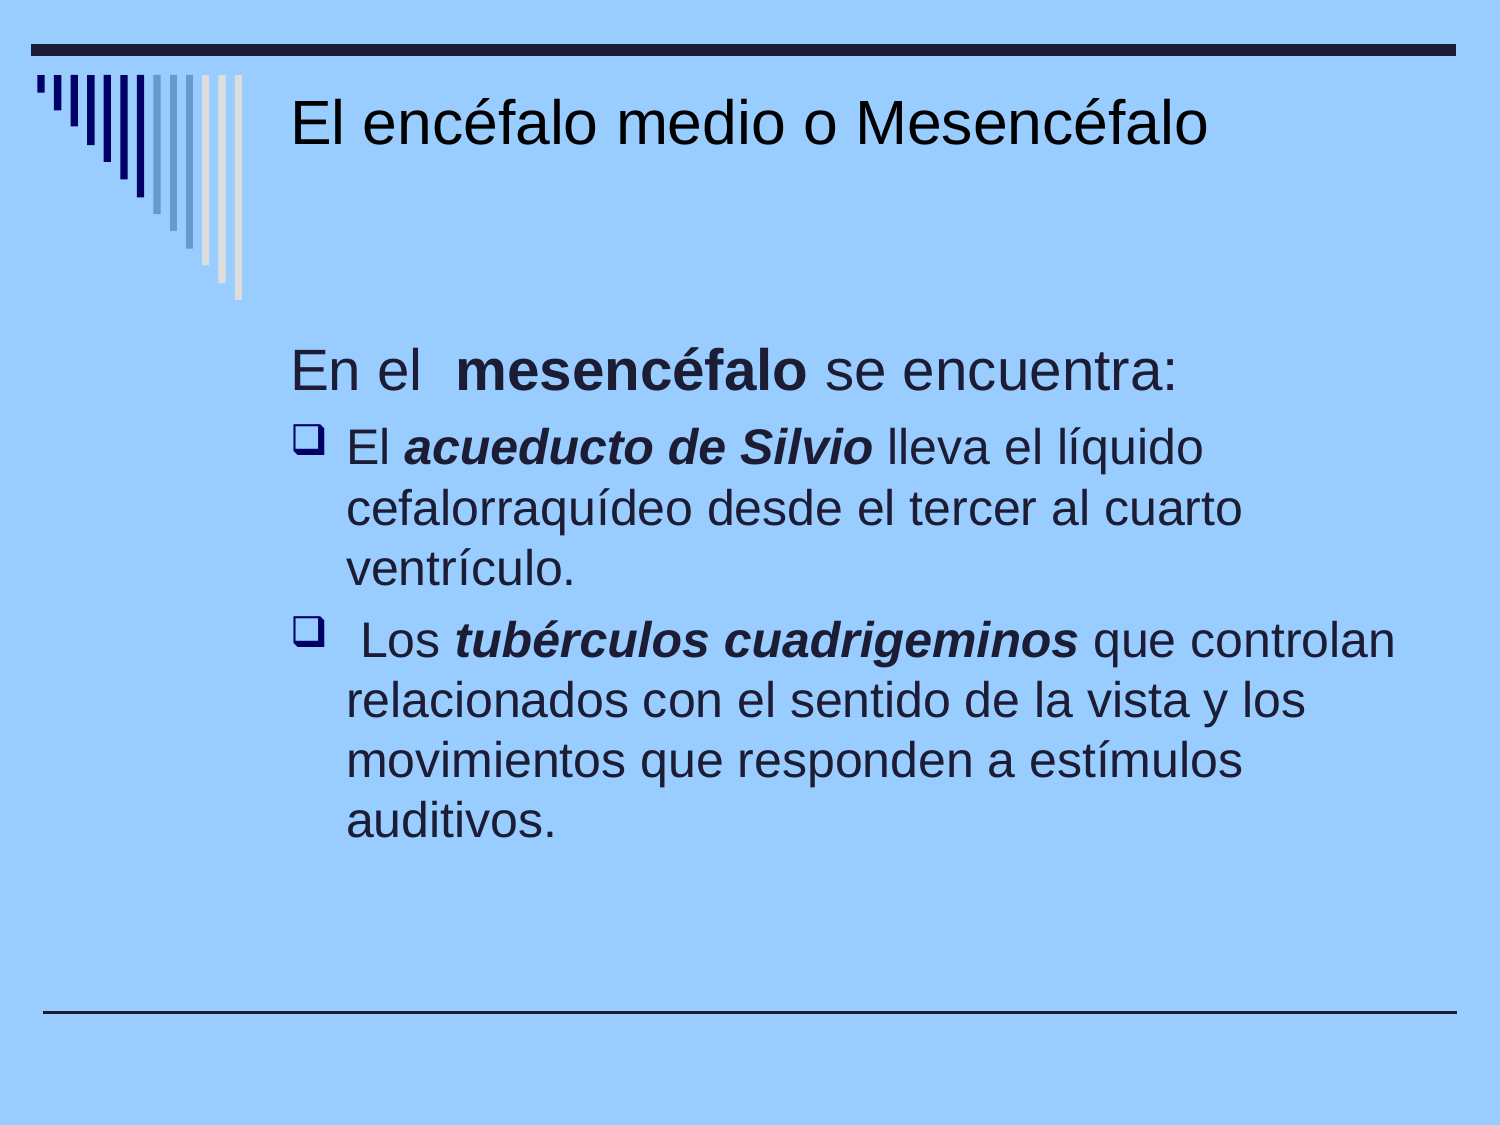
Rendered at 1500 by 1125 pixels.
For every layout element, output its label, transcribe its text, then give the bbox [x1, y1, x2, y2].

list En el mesencéfalo se encuentra: El acueducto de Silvio lleva el líquido cefalorraquídeo desde el tercer al cuarto ventrículo. Los tubérculos cuadrigeminos que controlan relacionados con el sentido de la vista y los movimientos que responden a estímulos auditivos. [274, 324, 1425, 1001]
title El encéfalo medio o Mesencéfalo [274, 75, 1425, 288]
